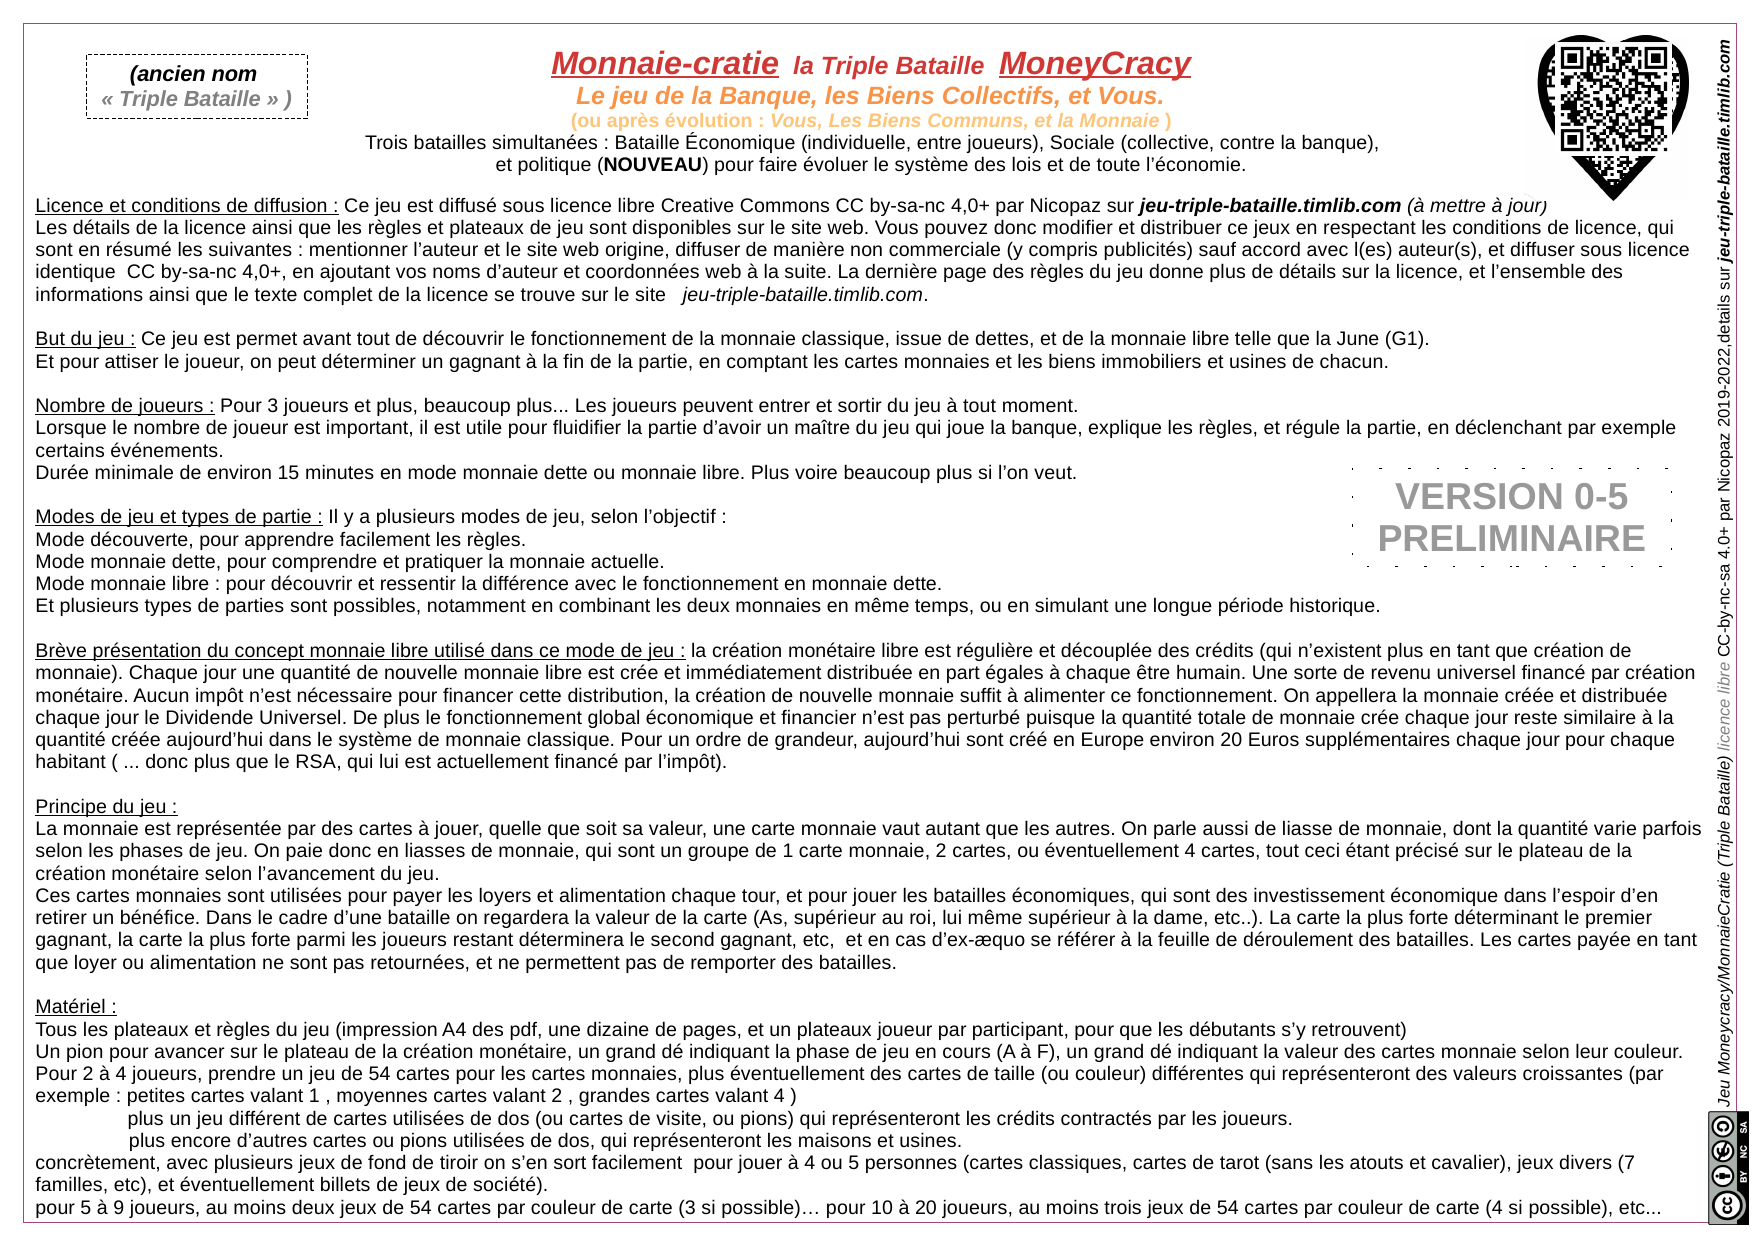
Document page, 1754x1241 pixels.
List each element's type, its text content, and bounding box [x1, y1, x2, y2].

picture [1709, 1112, 1749, 1225]
text_box Monnaie-cratie la Triple Bataille MoneyCracy Le jeu de la Banque, les Biens Collectifs, et Vous. (ou après évolution : Vous, Les Biens Communs, et la Monnaie ) Trois batailles simultanées : Bataille Économique (individuelle, entre joueurs), Sociale (collective, contre la banque), et politique (NOUVEAU) pour faire évoluer le système des lois et de toute l’économie. Licence et conditions de diffusion : Ce jeu est diffusé sous licence libre Creative Commons CC by-sa-nc 4,0+ par Nicopaz sur jeu-triple-bataille.timlib.com (à mettre à jour) Les détails de la licence ainsi que les règles et plateaux de jeu sont disponibles sur le site web. Vous pouvez donc modifier et distribuer ce jeux en respectant les conditions de licence, qui sont en résumé les suivantes : mentionner l’auteur et le site web origine, diffuser de manière non commerciale (y compris publicités) sauf accord avec l(es) auteur(s), et diffuser sous licence identique CC by-sa-nc 4,0+, en ajoutant vos noms d’auteur et coordonnées web à la suite. La dernière page des règles du jeu donne plus de détails sur la licence, et l’ensemble des informations ainsi que le texte complet de la licence se trouve sur le site jeu-triple-bataille.timlib.com. But du jeu : Ce jeu est permet avant tout de découvrir le fonctionnement de la monnaie classique, issue de dettes, et de la monnaie libre telle que la June (G1). Et pour attiser le joueur, on peut déterminer un gagnant à la fin de la partie, en comptant les cartes monnaies et les biens immobiliers et usines de chacun. Nombre de joueurs : Pour 3 joueurs et plus, beaucoup plus... Les joueurs peuvent entrer et sortir du jeu à tout moment. Lorsque le nombre de joueur est important, il est utile pour fluidifier la partie d’avoir un maître du jeu qui joue la banque, explique les règles, et régule la partie, en déclenchant par exemple certains événements. Durée minimale de environ 15 minutes en mode monnaie dette ou monnaie libre. Plus voire beaucoup plus si l’on veut. Modes de jeu et types de partie : Il y a plusieurs modes de jeu, selon l’objectif : Mode découverte, pour apprendre facilement les règles. Mode monnaie dette, pour comprendre et pratiquer la monnaie actuelle. Mode monnaie libre : pour découvrir et ressentir la différence avec le fonctionnement en monnaie dette. Et plusieurs types de parties sont possibles, notamment en combinant les deux monnaies en même temps, ou en simulant une longue période historique. Brève présentation du concept monnaie libre utilisé dans ce mode de jeu : la création monétaire libre est régulière et découplée des crédits (qui n’existent plus en tant que création de monnaie). Chaque jour une quantité de nouvelle monnaie libre est crée et immédiatement distribuée en part égales à chaque être humain. Une sorte de revenu universel financé par création monétaire. Aucun impôt n’est nécessaire pour financer cette distribution, la création de nouvelle monnaie suffit à alimenter ce fonctionnement. On appellera la monnaie créée et distribuée chaque jour le Dividende Universel. De plus le fonctionnement global économique et financier n’est pas perturbé puisque la quantité totale de monnaie crée chaque jour reste similaire à la quantité créée aujourd’hui dans le système de monnaie classique. Pour un ordre de grandeur, aujourd’hui sont créé en Europe environ 20 Euros supplémentaires chaque jour pour chaque habitant ( ... donc plus que le RSA, qui lui est actuellement financé par l’impôt). Principe du jeu : La monnaie est représentée par des cartes à jouer, quelle que soit sa valeur, une carte monnaie vaut autant que les autres. On parle aussi de liasse de monnaie, dont la quantité varie parfois selon les phases de jeu. On paie donc en liasses de monnaie, qui sont un groupe de 1 carte monnaie, 2 cartes, ou éventuellement 4 cartes, tout ceci étant précisé sur le plateau de la création monétaire selon l’avancement du jeu. Ces cartes monnaies sont utilisées pour payer les loyers et alimentation chaque tour, et pour jouer les batailles économiques, qui sont des investissement économique dans l’espoir d’en retirer un bénéfice. Dans le cadre d’une bataille on regardera la valeur de la carte (As, supérieur au roi, lui même supérieur à la dame, etc..). La carte la plus forte déterminant le premier gagnant, la carte la plus forte parmi les joueurs restant déterminera le second gagnant, etc, et en cas d’ex-æquo se référer à la feuille de déroulement des batailles. Les cartes payée en tant que loyer ou alimentation ne sont pas retournées, et ne permettent pas de remporter des batailles. Matériel : Tous les plateaux et règles du jeu (impression A4 des pdf, une dizaine de pages, et un plateaux joueur par participant, pour que les débutants s’y retrouvent) Un pion pour avancer sur le plateau de la création monétaire, un grand dé indiquant la phase de jeu en cours (A à F), un grand dé indiquant la valeur des cartes monnaie selon leur couleur. Pour 2 à 4 joueurs, prendre un jeu de 54 cartes pour les cartes monnaies, plus éventuellement des cartes de taille (ou couleur) différentes qui représenteront des valeurs croissantes (par exemple : petites cartes valant 1 , moyennes cartes valant 2 , grandes cartes valant 4 ) plus un jeu différent de cartes utilisées de dos (ou cartes de visite, ou pions) qui représenteront les crédits contractés par les joueurs. plus encore d’autres cartes ou pions utilisées de dos, qui représenteront les maisons et usines. concrètement, avec plusieurs jeux de fond de tiroir on s’en sort facilement pour jouer à 4 ou 5 personnes (cartes classiques, cartes de tarot (sans les atouts et cavalier), jeux divers (7 familles, etc), et éventuellement billets de jeux de société). pour 5 à 9 joueurs, au moins deux jeux de 54 cartes par couleur de carte (3 si possible)… pour 10 à 20 joueurs, au moins trois jeux de 54 cartes par couleur de carte (4 si possible), etc... [35, 23, 1707, 1241]
text_box (ancien nom « Triple Bataille » ) [86, 54, 308, 119]
text_box VERSION 0-5 PRELIMINAIRE [1352, 468, 1672, 567]
picture [1523, 35, 1689, 201]
